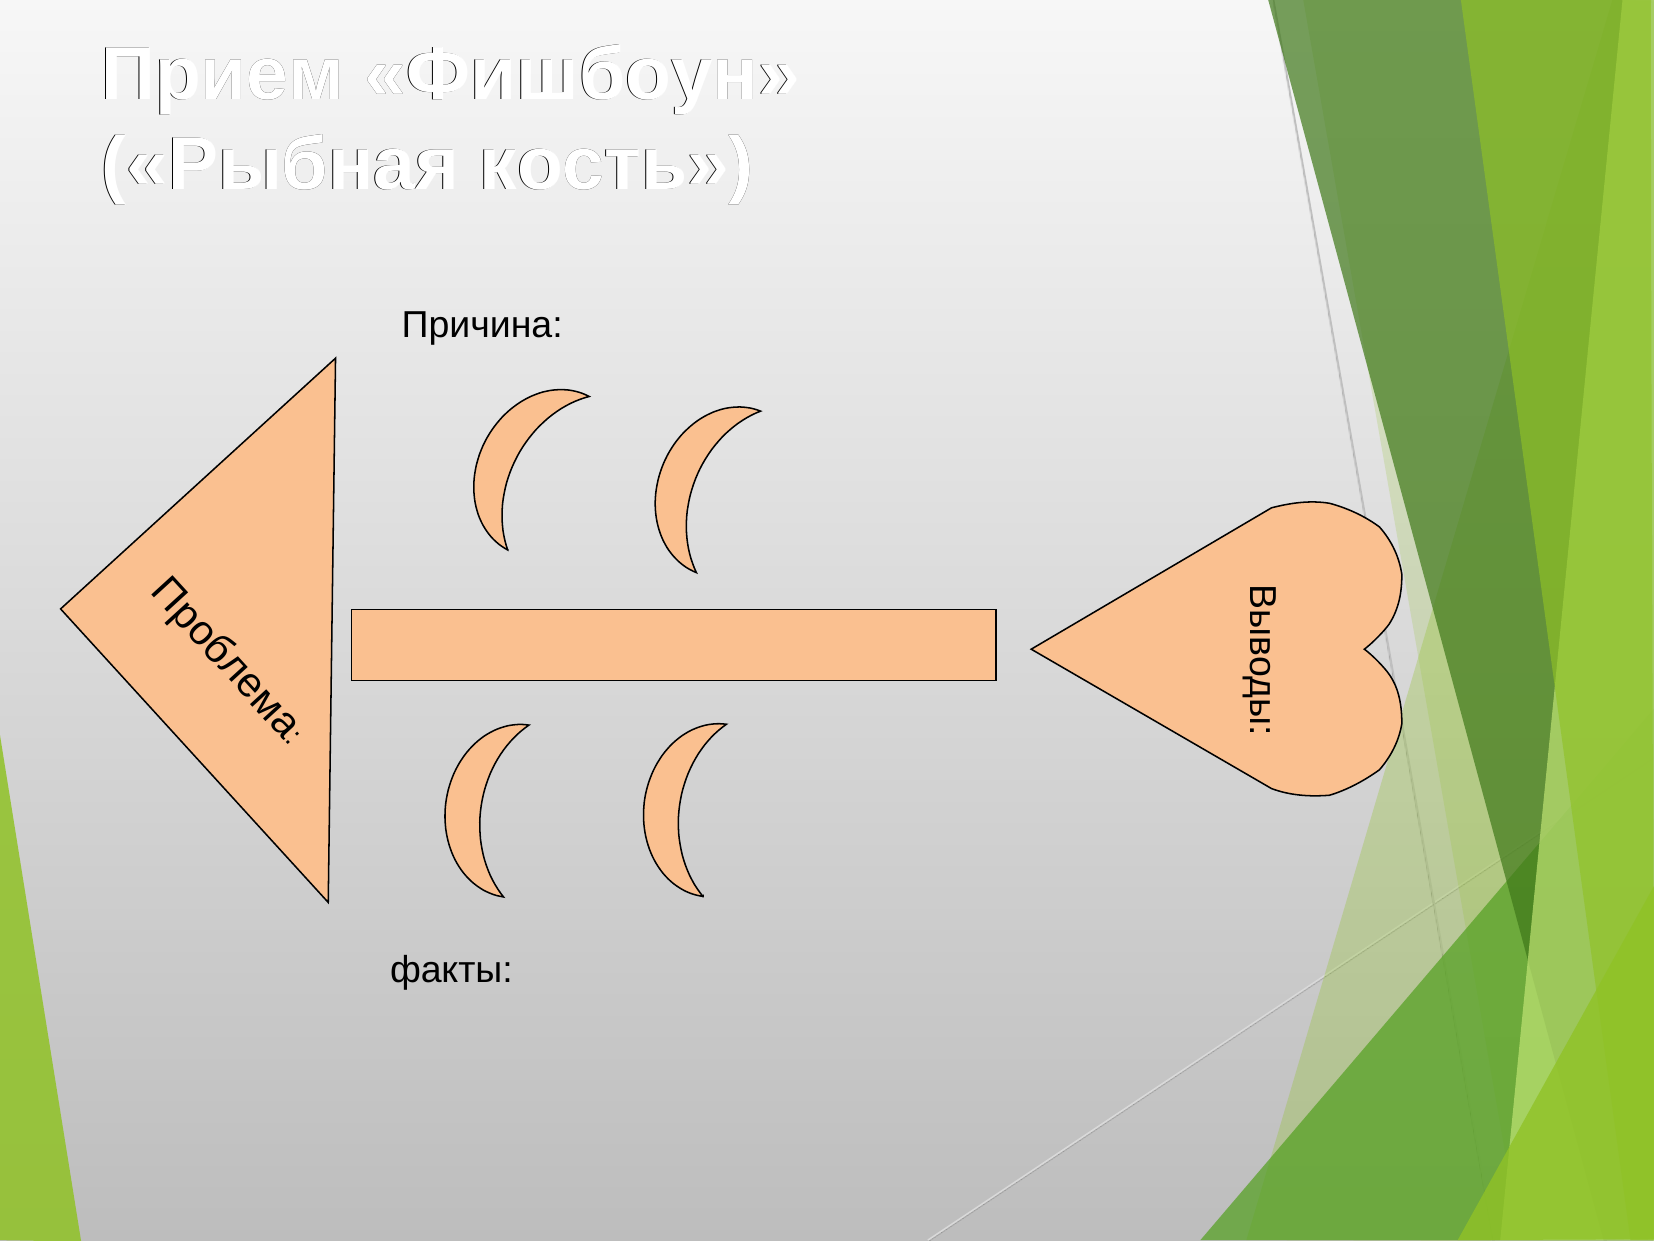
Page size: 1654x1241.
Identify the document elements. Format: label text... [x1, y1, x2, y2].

text_box [643, 723, 727, 897]
text_box [352, 609, 996, 681]
text_box Прием «Фишбоун» («Рыбная кость») [87, 17, 913, 213]
text_box Проблема: [60, 358, 336, 903]
text_box [655, 406, 761, 573]
text_box [473, 389, 590, 550]
text_box Причина: [387, 293, 578, 353]
text_box Выводы: [1031, 501, 1402, 796]
text_box факты: [375, 937, 528, 998]
text_box [444, 724, 529, 897]
